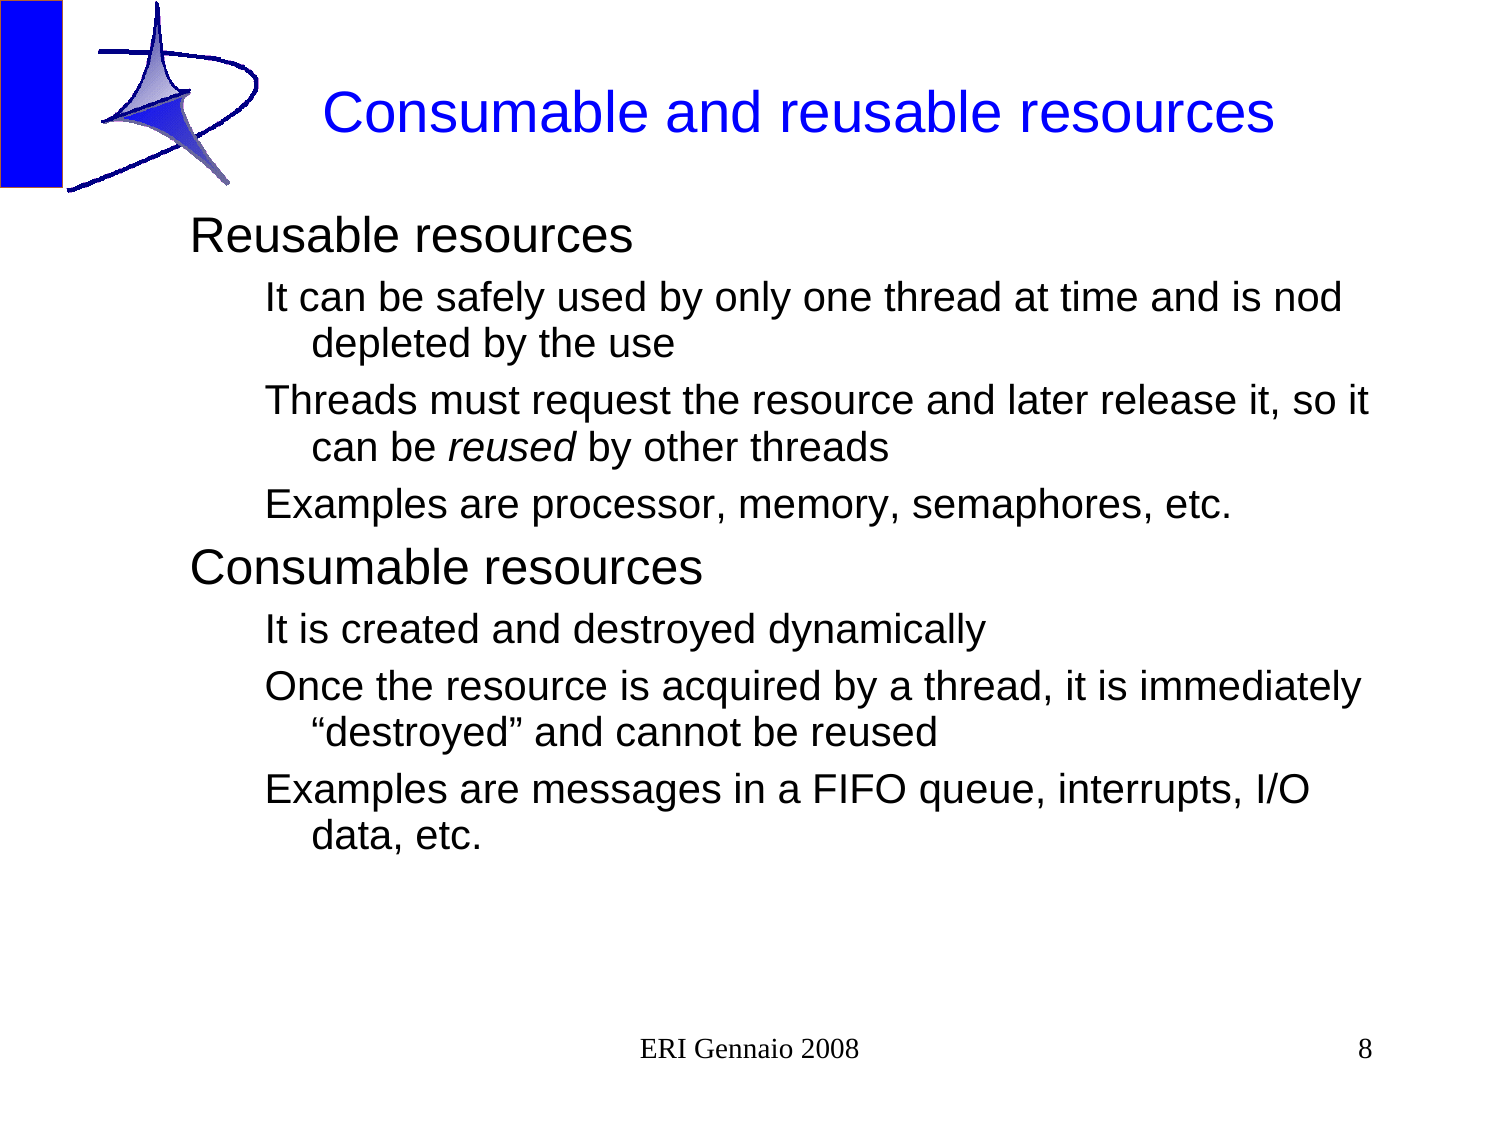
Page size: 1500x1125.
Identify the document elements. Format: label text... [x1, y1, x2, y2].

list Reusable resources It can be safely used by only one thread at time and is nod depleted by the use Threads must request the resource and later release it, so it can be reused by other threads Examples are processor, memory, semaphores, etc. Consumable resources It is created and destroyed dynamically Once the resource is acquired by a thread, it is immediately “destroyed” and cannot be reused Examples are messages in a FIFO queue, interrupts, I/O data, etc. [174, 199, 1425, 963]
title Consumable and reusable resources [174, 61, 1425, 164]
picture [62, 0, 263, 197]
